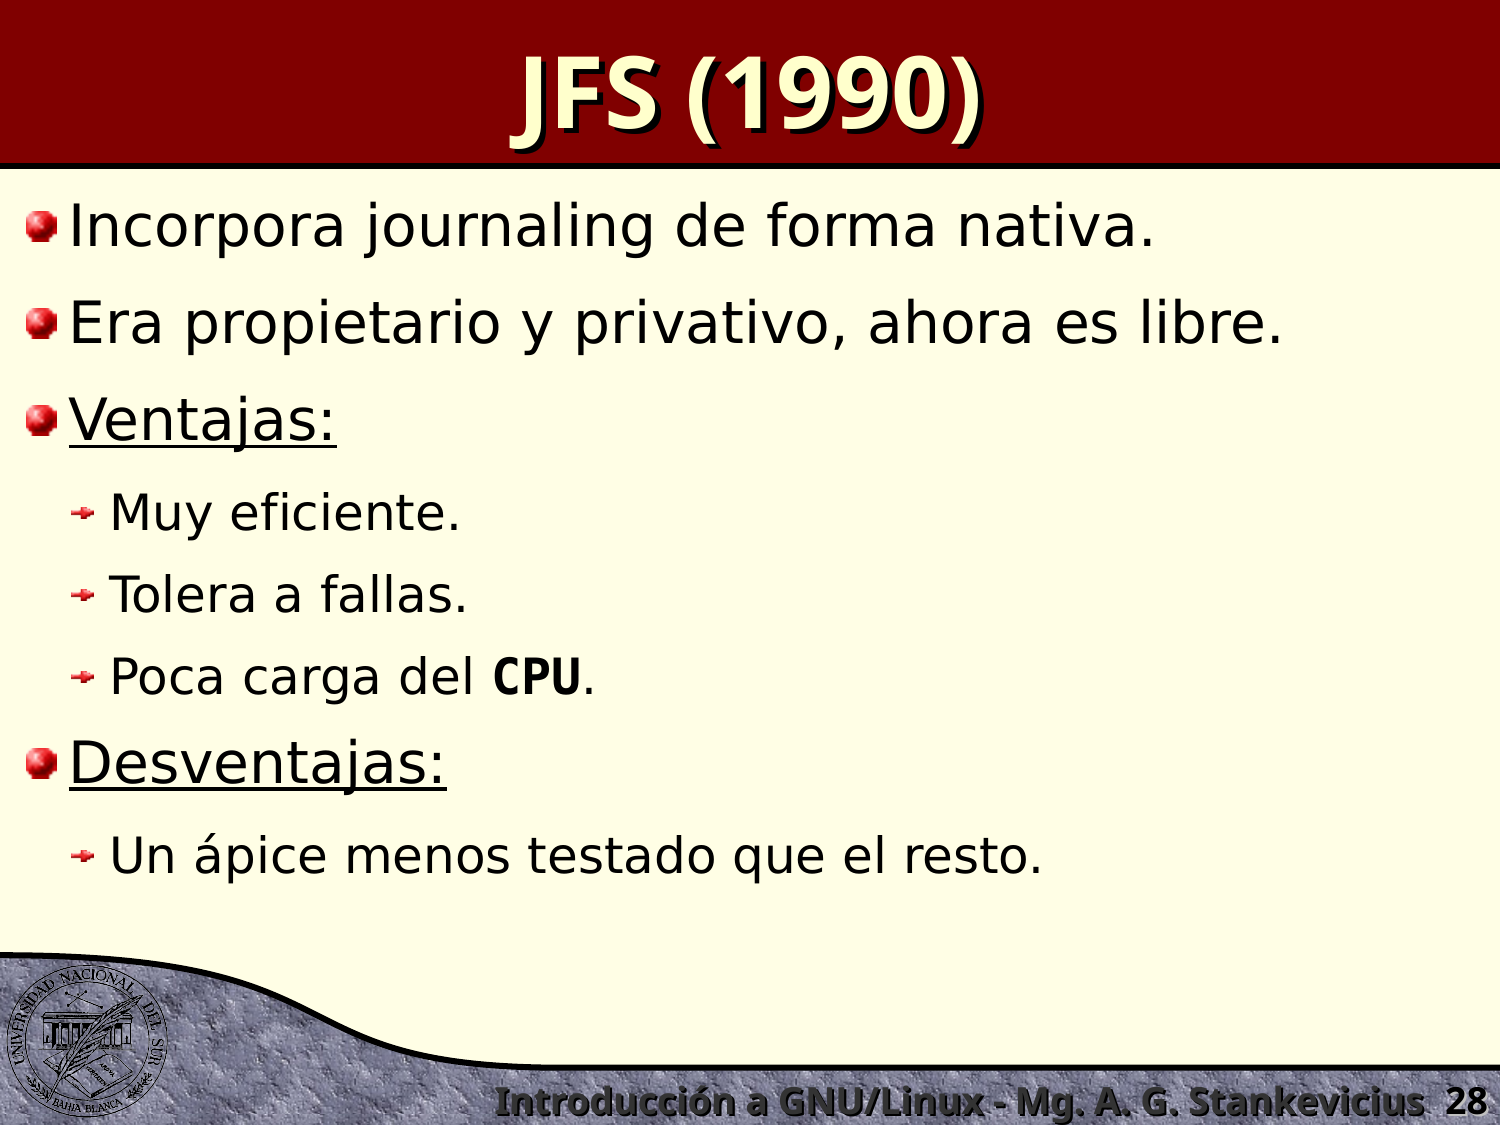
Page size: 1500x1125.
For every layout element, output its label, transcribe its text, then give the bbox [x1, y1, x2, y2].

picture [1059, 1100, 1065, 1110]
list Incorpora journaling de forma nativa. Era propietario y privativo, ahora es libre. Ventajas: Muy eficiente. Tolera a fallas. Poca carga del CPU. Desventajas: Un ápice menos testado que el resto. [11, 192, 1486, 935]
title JFS (1990) [15, 12, 1485, 153]
picture [0, 956, 1500, 1125]
